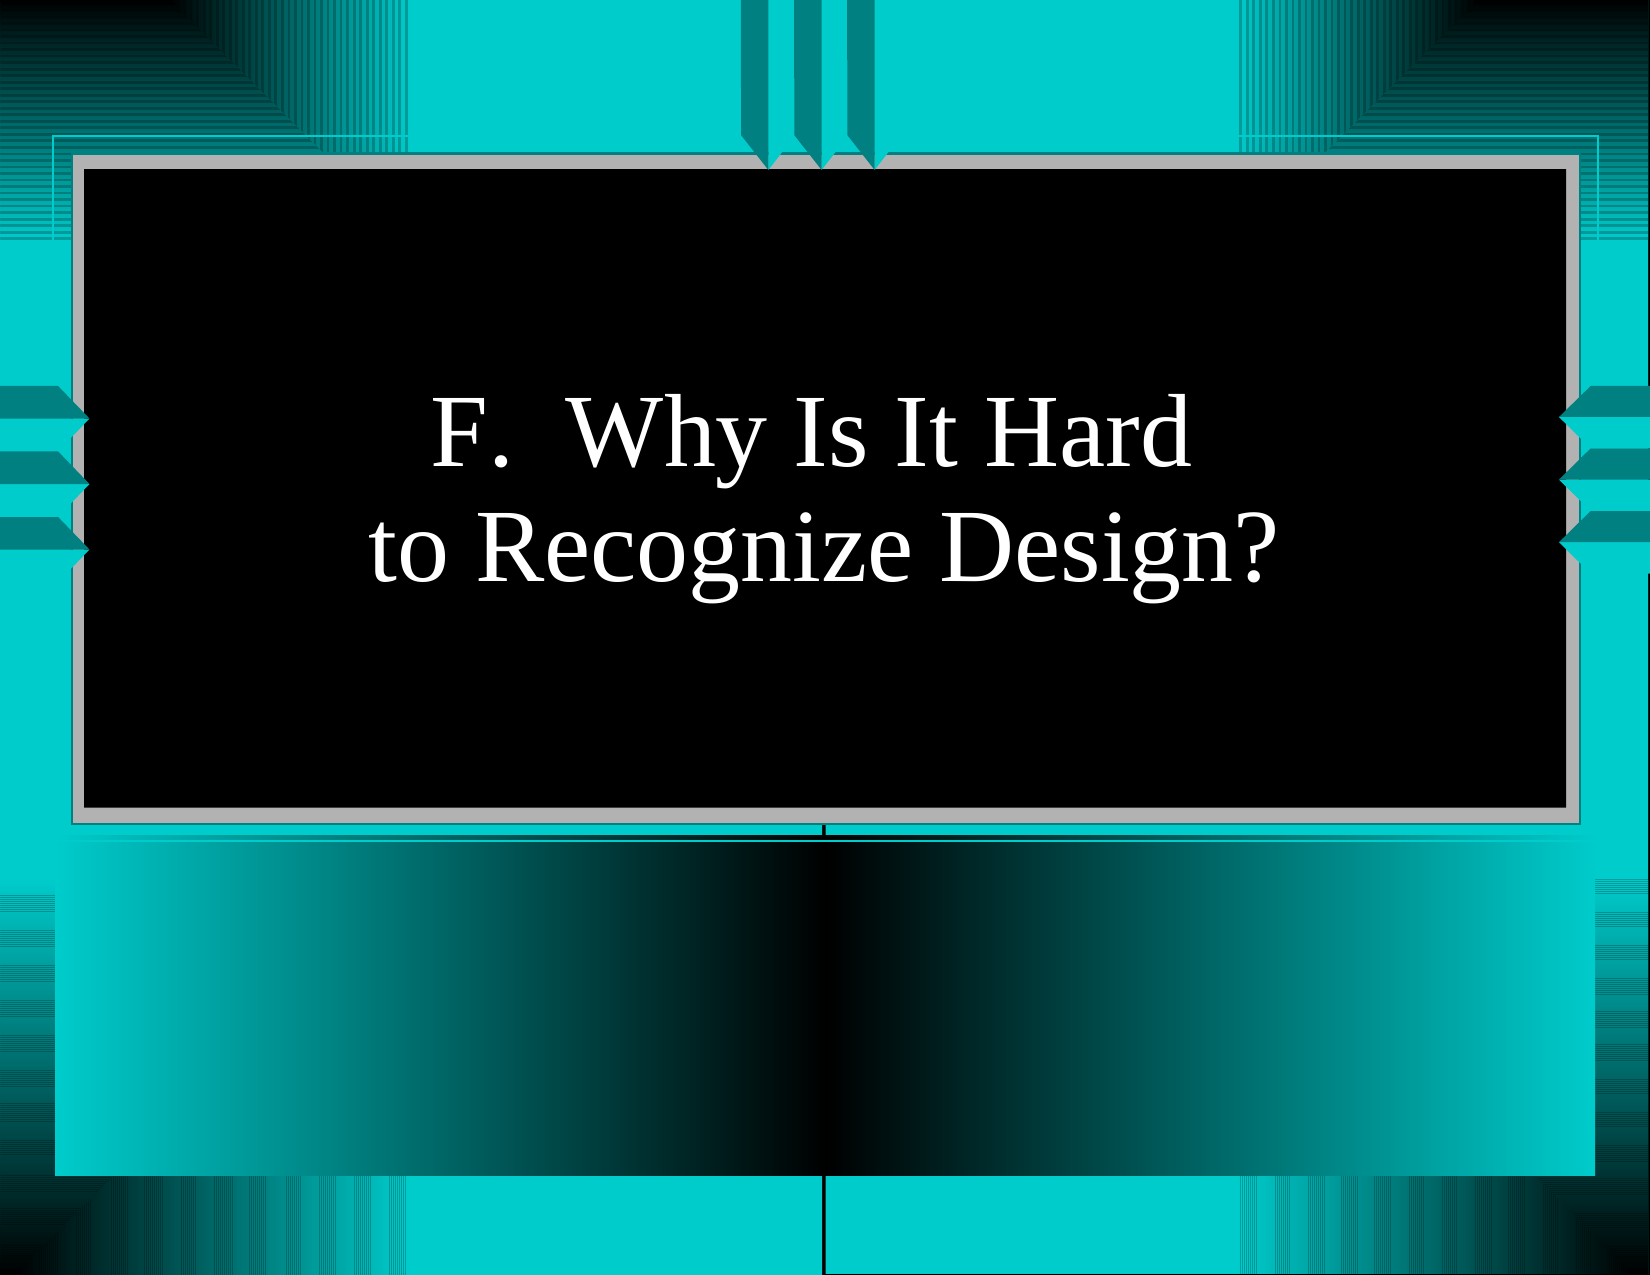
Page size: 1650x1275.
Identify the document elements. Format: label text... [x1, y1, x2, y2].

title F. Why Is It Hard to Recognize Design? [123, 349, 1527, 628]
